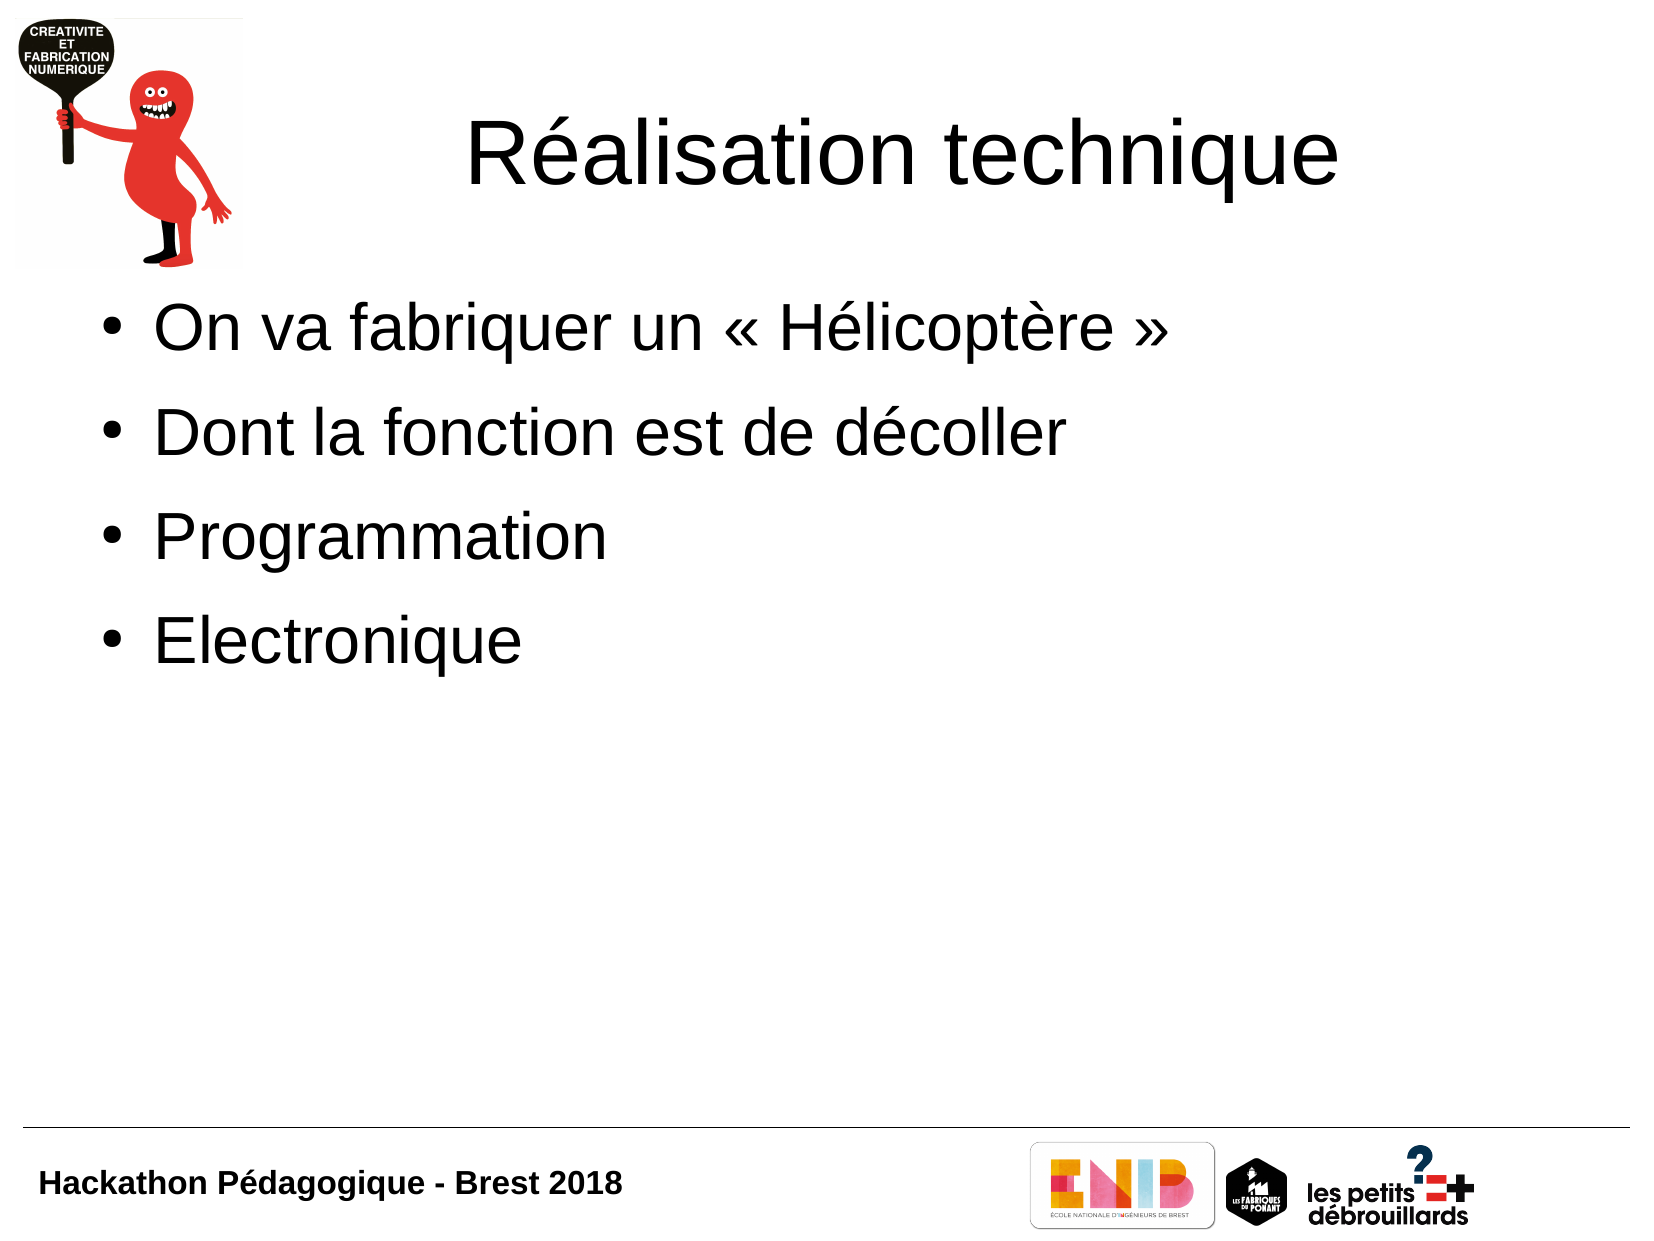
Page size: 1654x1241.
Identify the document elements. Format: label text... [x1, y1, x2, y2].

picture [15, 18, 243, 269]
picture [1308, 1145, 1474, 1225]
text_box Hackathon Pédagogique - Brest 2018 [23, 1157, 945, 1210]
title Réalisation technique [236, 49, 1571, 257]
list On va fabriquer un « Hélicoptère » Dont la fonction est de décoller Programmation Electronique [82, 290, 1571, 1109]
picture [1015, 1127, 1287, 1241]
